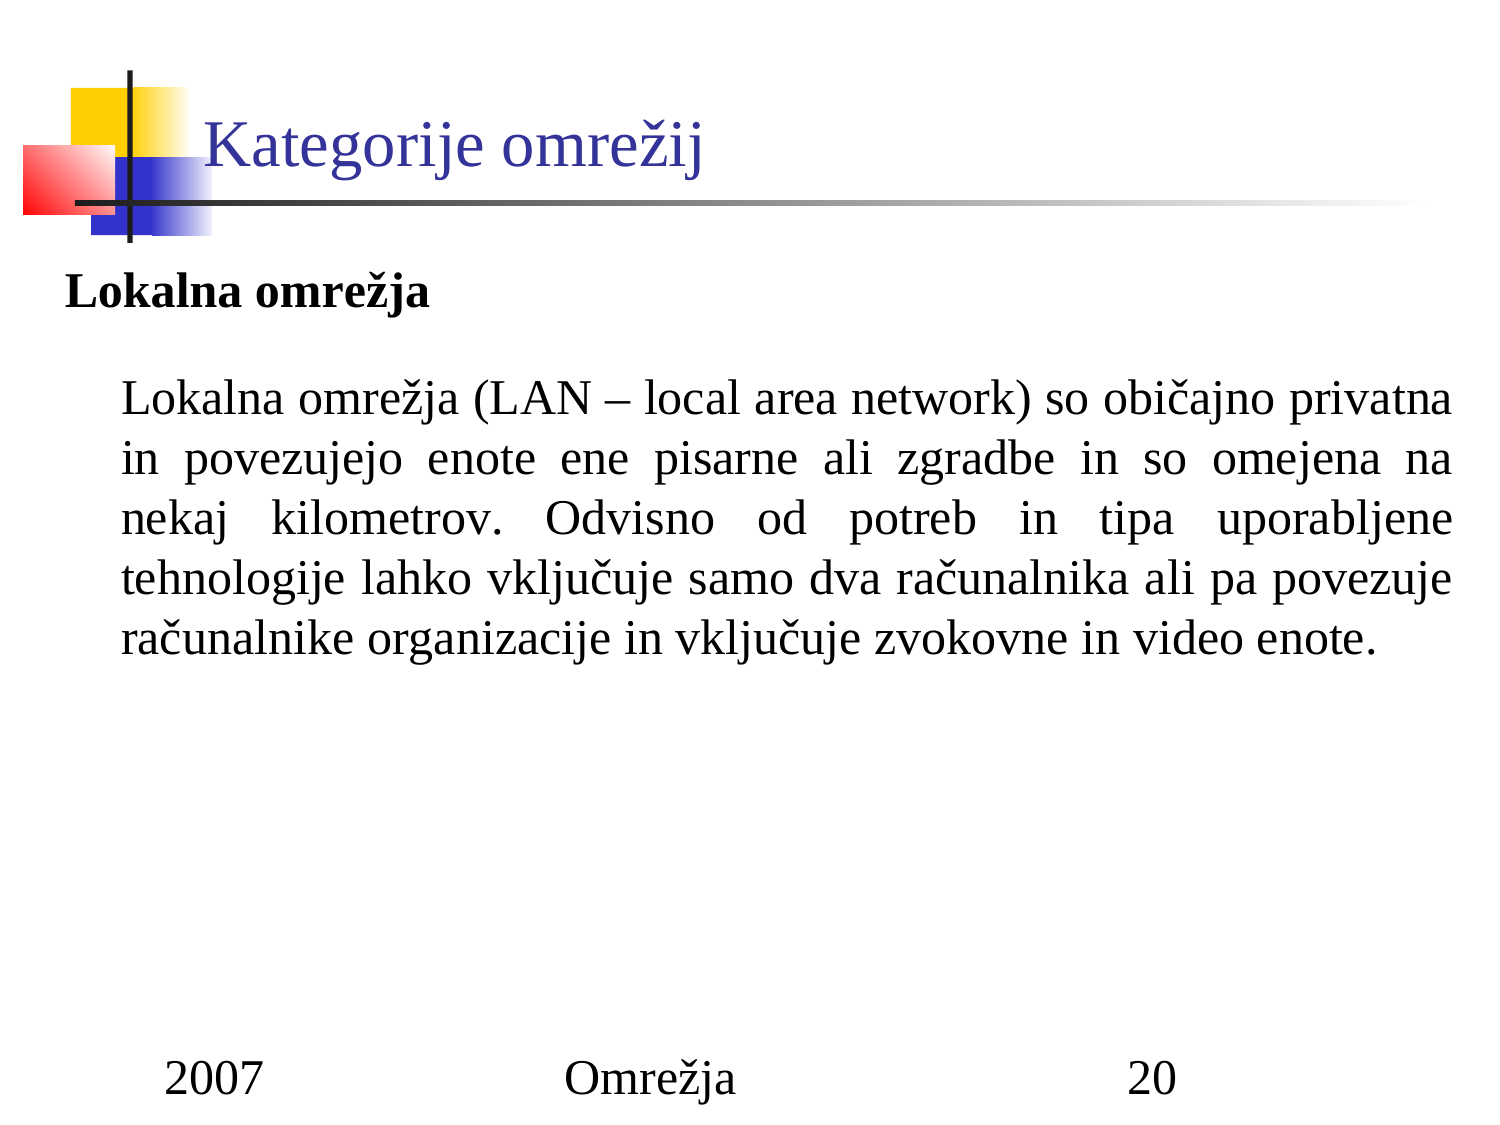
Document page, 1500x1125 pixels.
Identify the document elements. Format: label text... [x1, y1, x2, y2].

list Lokalna omrežja Lokalna omrežja (LAN – local area network) so običajno privatna in povezujejo enote ene pisarne ali zgradbe in so omejena na nekaj kilometrov. Odvisno od potreb in tipa uporabljene tehnologije lahko vključuje samo dva računalnika ali pa povezuje računalnike organizacije in vključuje zvokovne in video enote. [50, 249, 1469, 1007]
title Kategorije omrežij [188, 92, 1468, 188]
